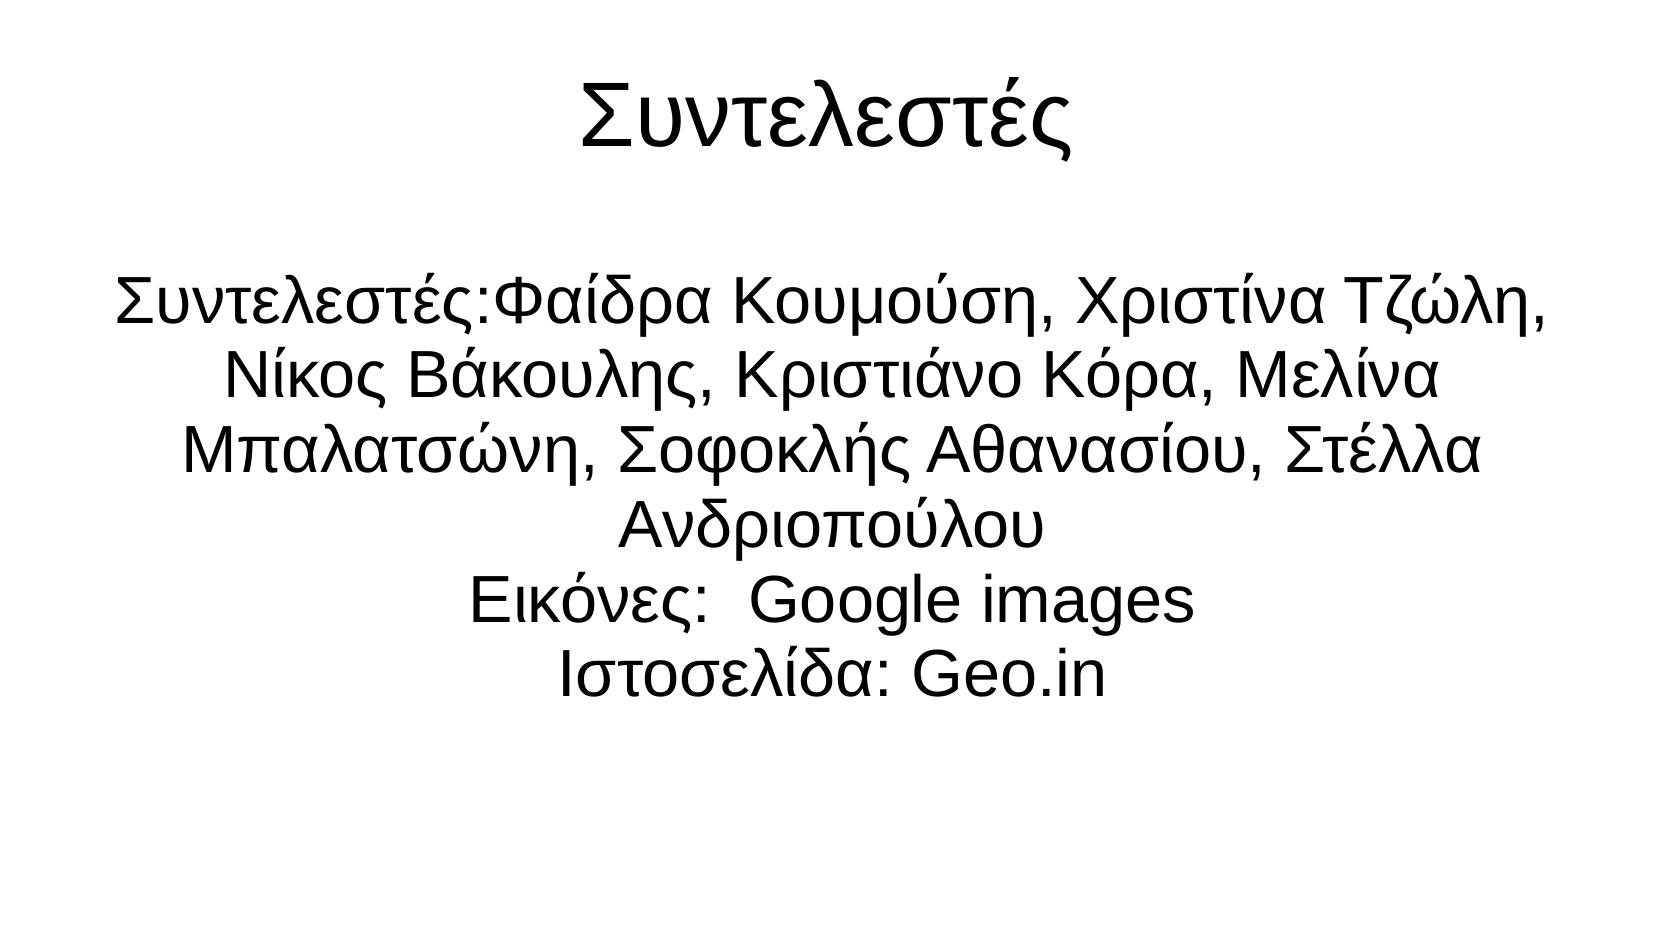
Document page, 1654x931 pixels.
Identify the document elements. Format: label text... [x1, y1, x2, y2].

subtitle Συντελεστές:Φαίδρα Κουμούση, Χριστίνα Τζώλη, Νίκος Βάκουλης, Κριστιάνο Κόρα, Μελίνα Μπαλατσώνη, Σοφοκλής Αθανασίου, Στέλλα Ανδριοπούλου Εικόνες: Google images Ιστοσελίδα: Geo.in [88, 192, 1577, 857]
title Συντελεστές [82, 37, 1571, 193]
